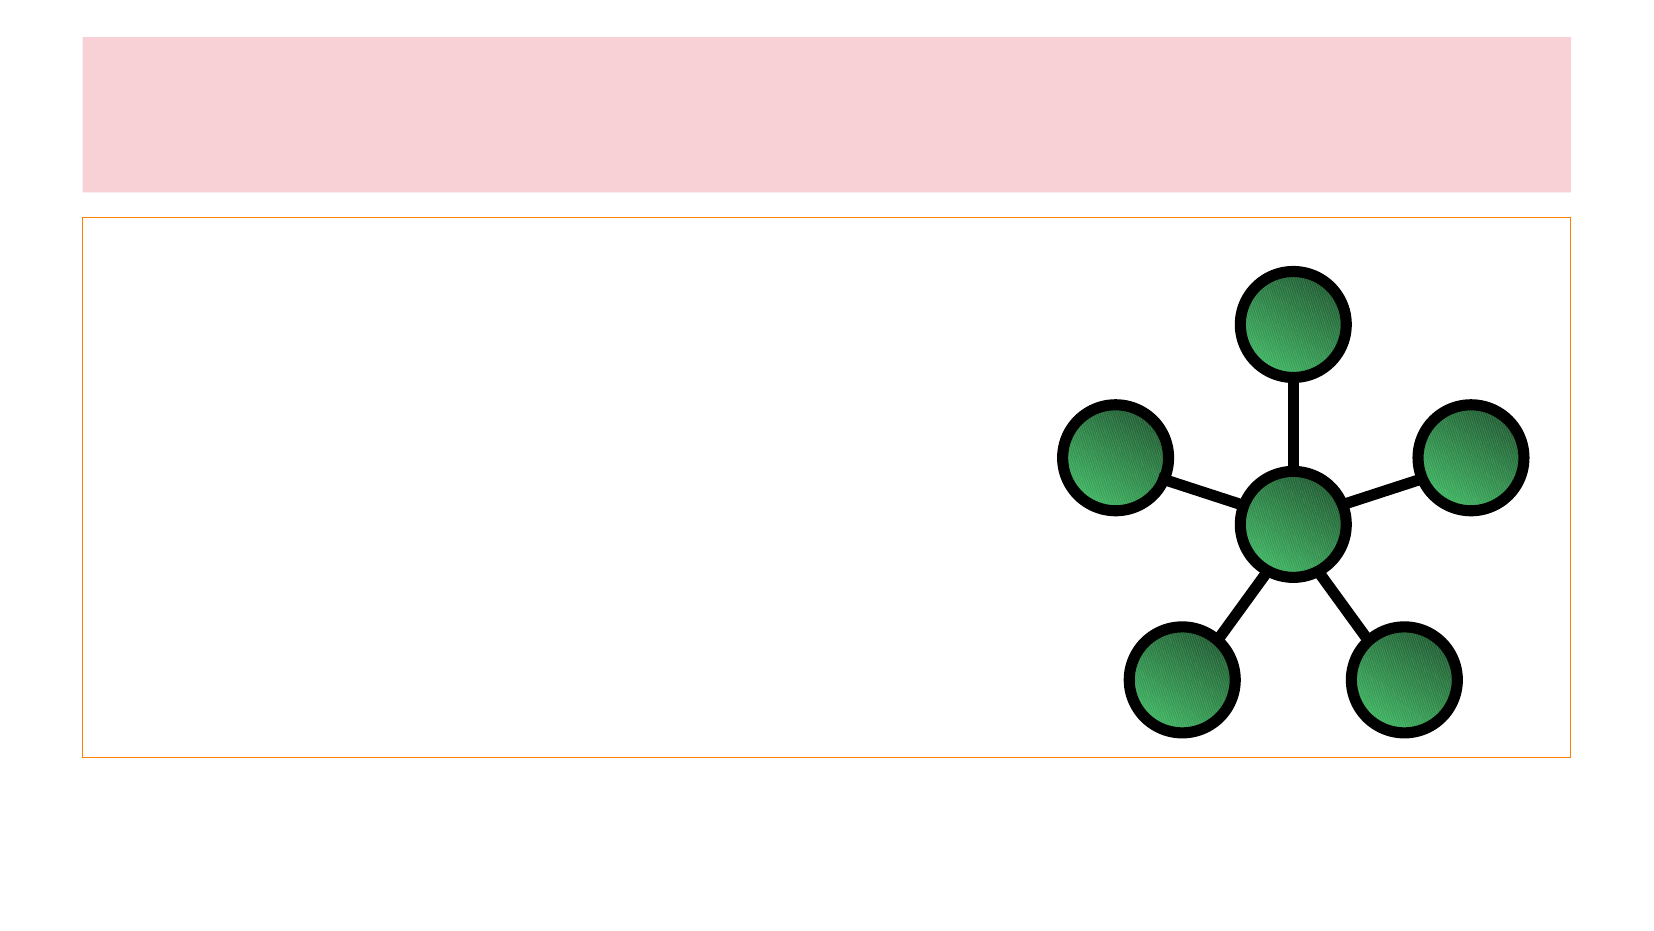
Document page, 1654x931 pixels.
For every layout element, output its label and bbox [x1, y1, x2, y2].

subtitle [84, 219, 1569, 756]
title [82, 37, 1571, 193]
picture [1057, 265, 1530, 739]
